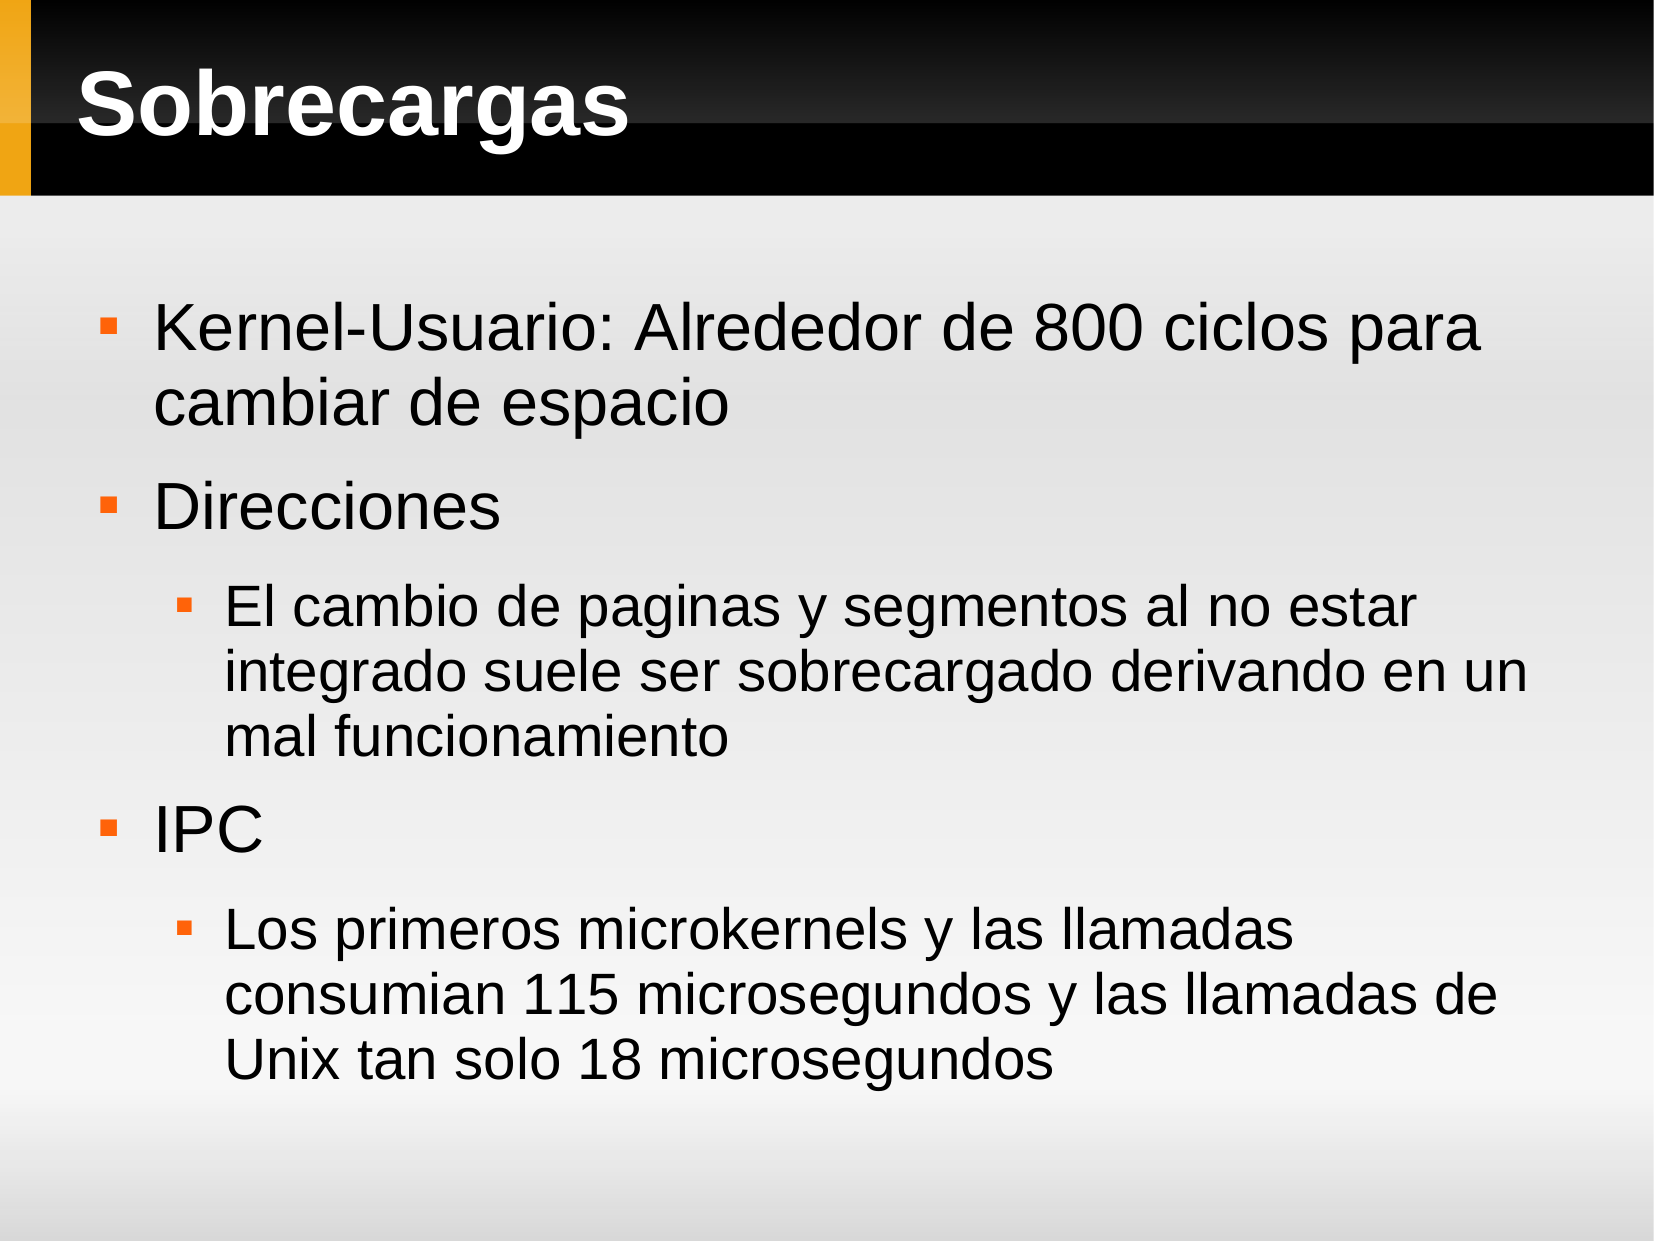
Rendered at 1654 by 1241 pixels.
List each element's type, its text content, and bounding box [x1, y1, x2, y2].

picture [0, 0, 1654, 1241]
list Kernel-Usuario: Alrededor de 800 ciclos para cambiar de espacio Direcciones El cambio de paginas y segmentos al no estar integrado suele ser sobrecargado derivando en un mal funcionamiento IPC Los primeros microkernels y las llamadas consumian 115 microsegundos y las llamadas de Unix tan solo 18 microsegundos [82, 290, 1571, 1094]
title Sobrecargas [76, 7, 1565, 200]
